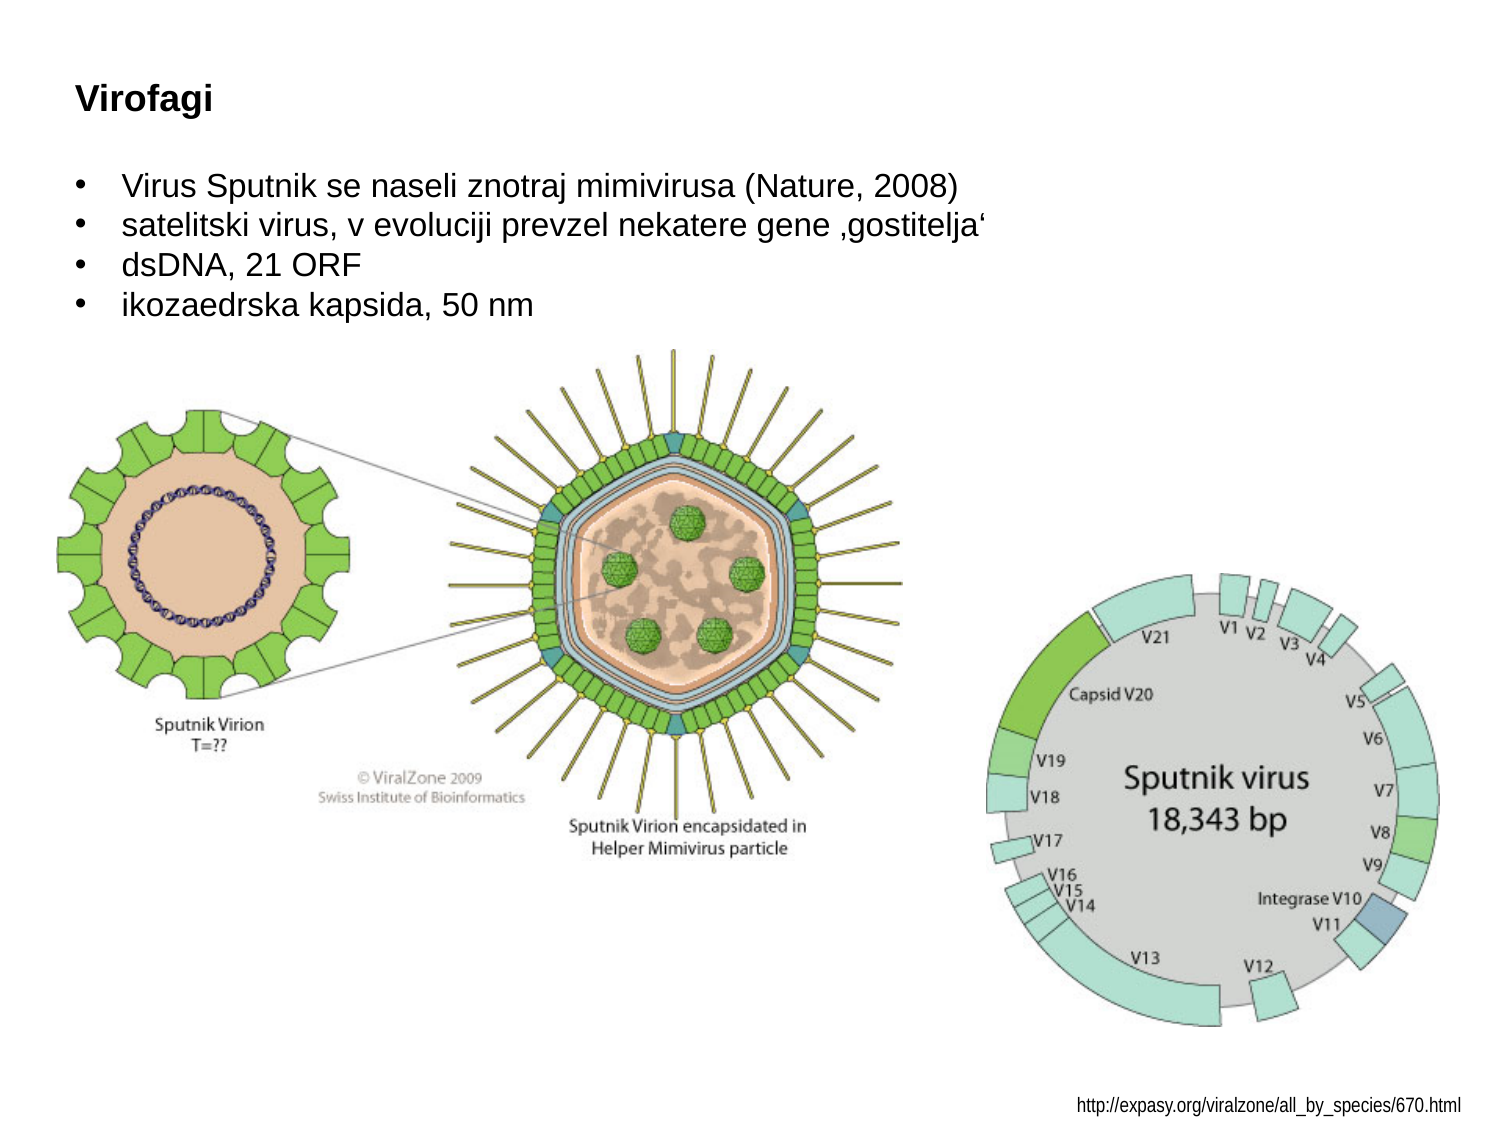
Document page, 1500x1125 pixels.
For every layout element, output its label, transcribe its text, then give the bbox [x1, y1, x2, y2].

text_box Virofagi Virus Sputnik se naseli znotraj mimivirusa (Nature, 2008) satelitski virus, v evoluciji prevzel nekatere gene ‚gostitelja‘ dsDNA, 21 ORF ikozaedrska kapsida, 50 nm [60, 66, 1003, 331]
text_box http://expasy.org/viralzone/all_by_species/670.html [726, 1084, 1477, 1125]
picture [56, 349, 903, 861]
picture [986, 573, 1440, 1027]
